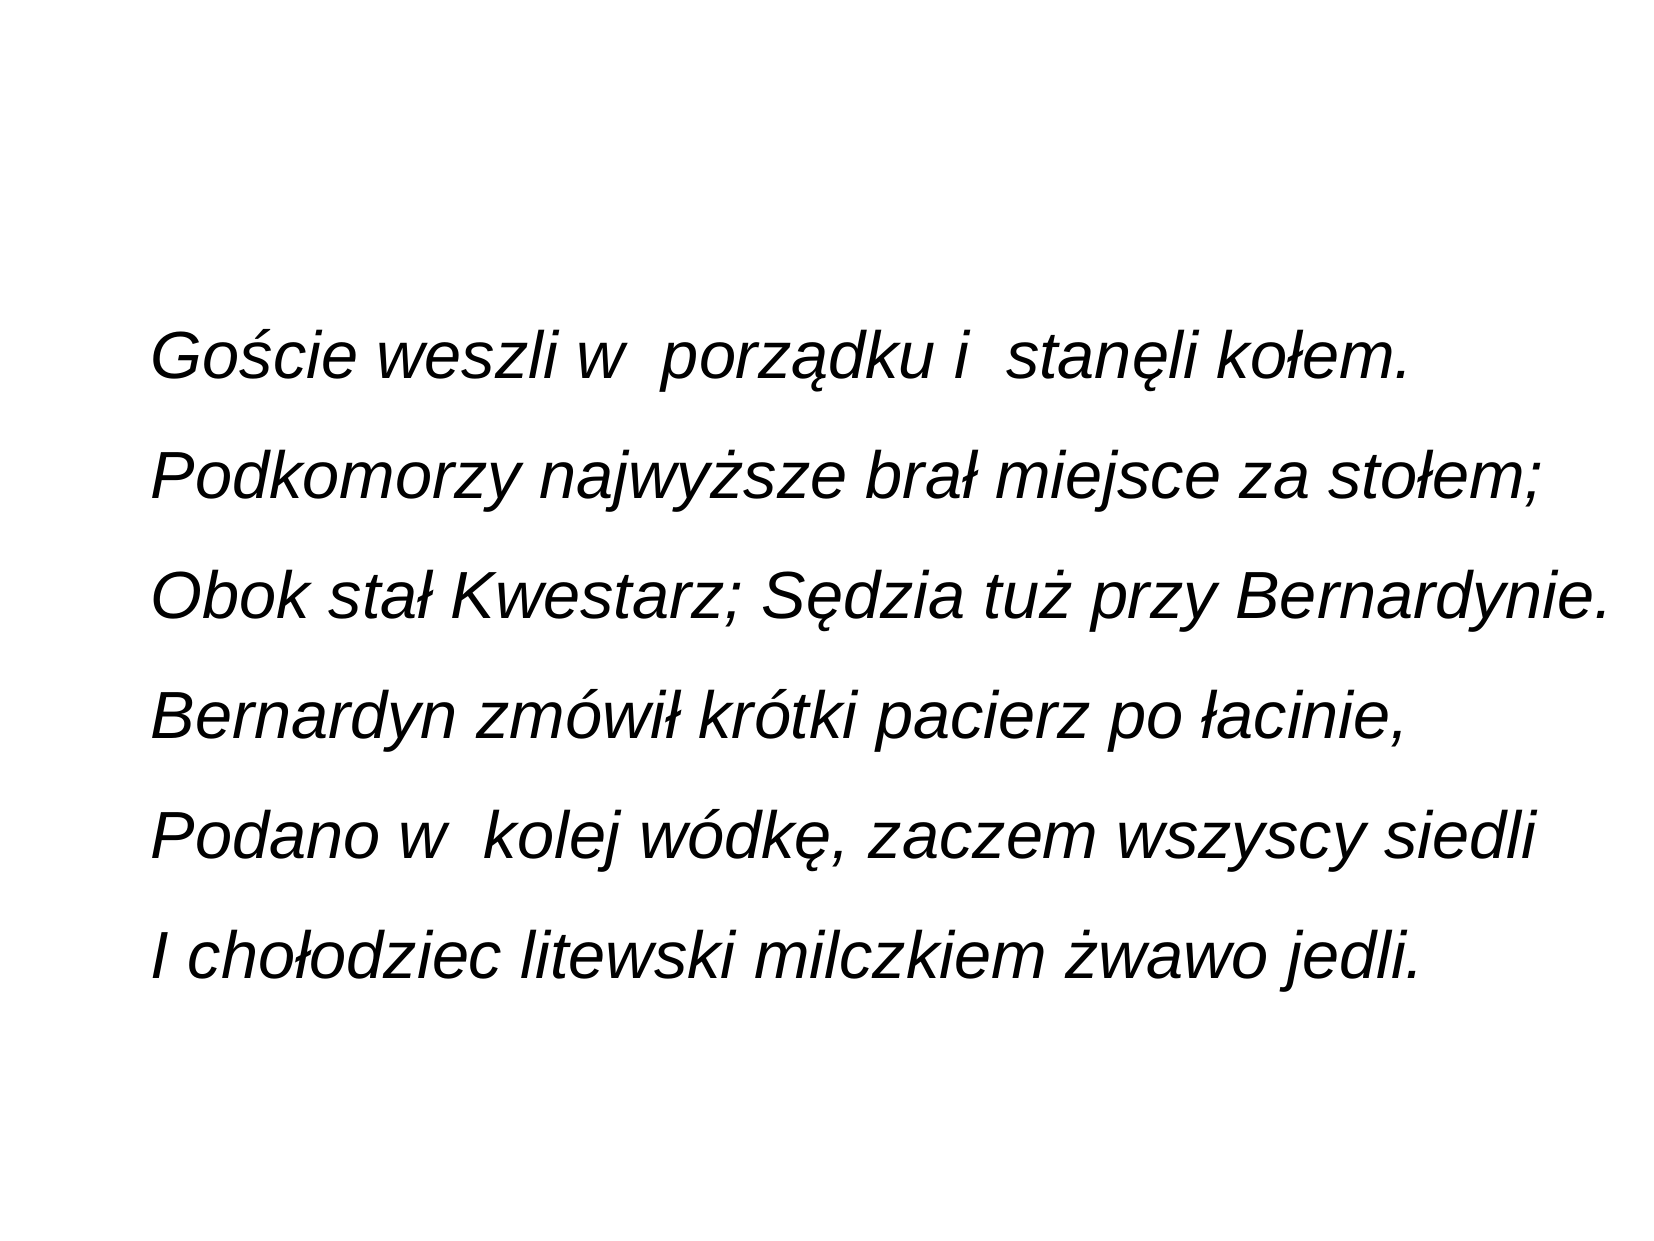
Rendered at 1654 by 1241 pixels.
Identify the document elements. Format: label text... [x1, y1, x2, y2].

subtitle Goście weszli w porządku i stanęli kołem. Podkomorzy najwyższe brał miejsce za stołem; Obok stał Kwestarz; Sędzia tuż przy Bernardynie. Bernardyn zmówił krótki pacierz po łacinie, Podano w kolej wódkę, zaczem wszyscy siedli I chołodziec litewski milczkiem żwawo jedli. [123, 82, 1642, 1182]
